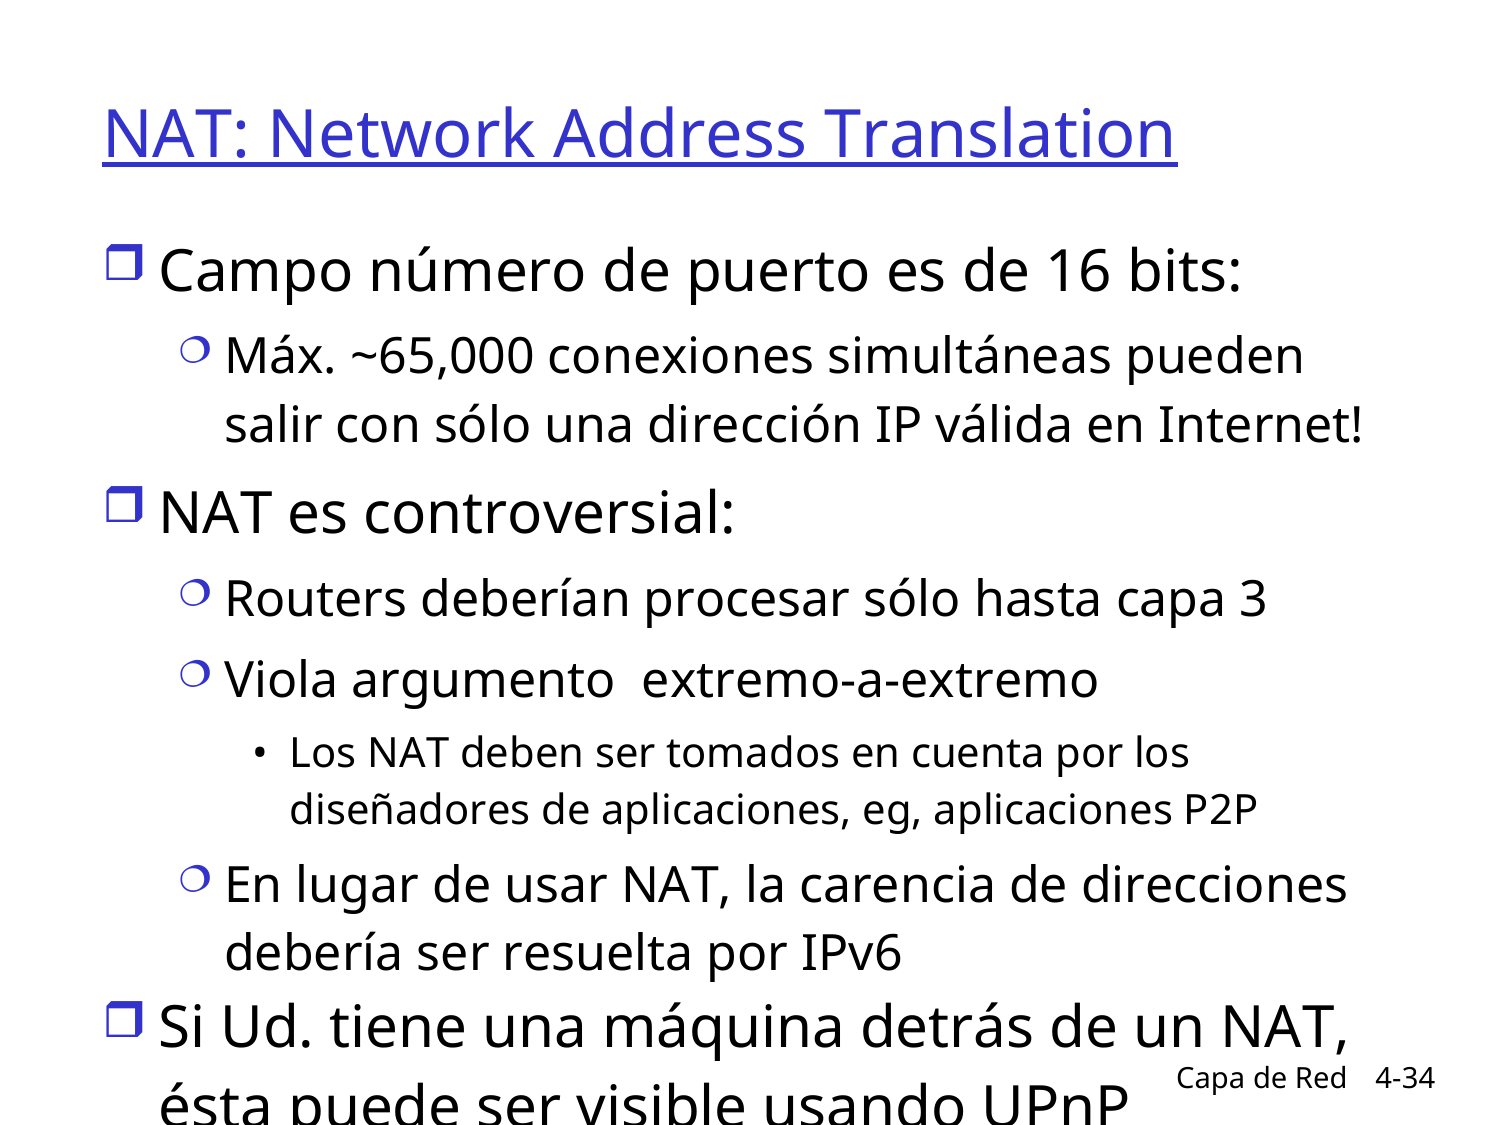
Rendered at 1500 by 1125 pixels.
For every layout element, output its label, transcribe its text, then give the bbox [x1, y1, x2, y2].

list Campo número de puerto es de 16 bits: Máx. ~65,000 conexiones simultáneas pueden salir con sólo una dirección IP válida en Internet! NAT es controversial: Routers deberían procesar sólo hasta capa 3 Viola argumento extremo-a-extremo Los NAT deben ser tomados en cuenta por los diseñadores de aplicaciones, eg, aplicaciones P2P En lugar de usar NAT, la carencia de direcciones debería ser resuelta por IPv6 Si Ud. tiene una máquina detrás de un NAT, ésta puede ser visible usando UPnP (Universal Plug and Play). Importante: hay formas de entrar. [87, 221, 1426, 1055]
title NAT: Network Address Translation [87, 37, 1363, 221]
